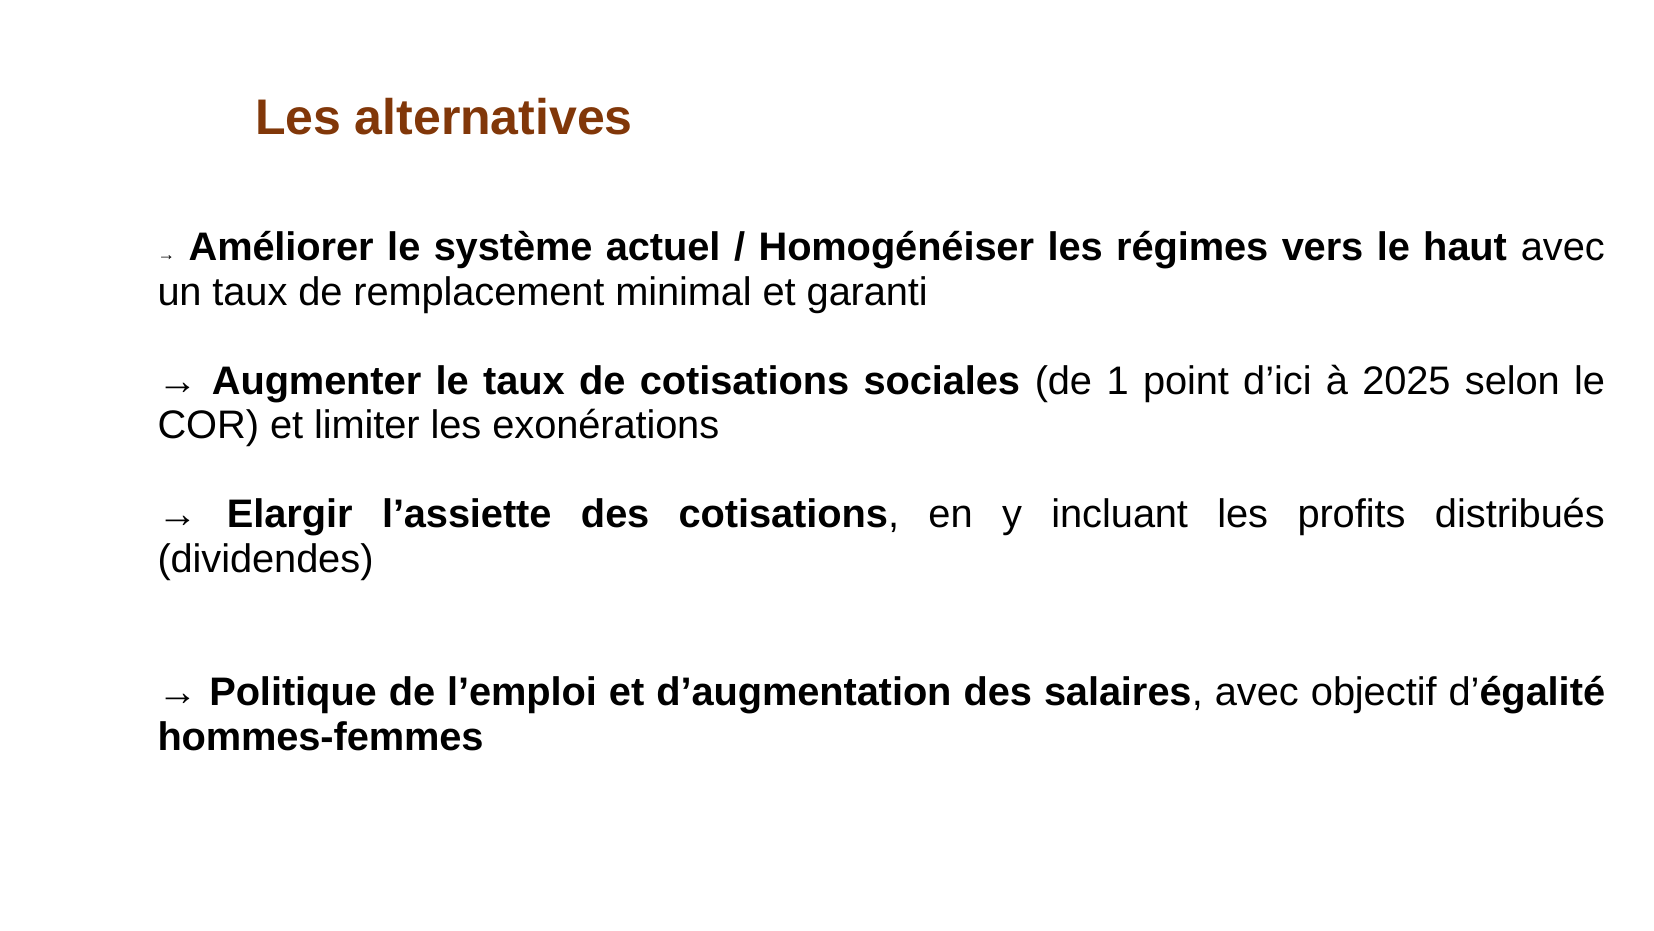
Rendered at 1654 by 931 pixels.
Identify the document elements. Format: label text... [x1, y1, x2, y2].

title Les alternatives [0, 39, 1189, 196]
list → Améliorer le système actuel / Homogénéiser les régimes vers le haut avec un taux de remplacement minimal et garanti → Augmenter le taux de cotisations sociales (de 1 point d’ici à 2025 selon le COR) et limiter les exonérations → Elargir l’assiette des cotisations, en y incluant les profits distribués (dividendes) → Politique de l’emploi et d’augmentation des salaires, avec objectif d’égalité hommes-femmes [120, 195, 1606, 766]
